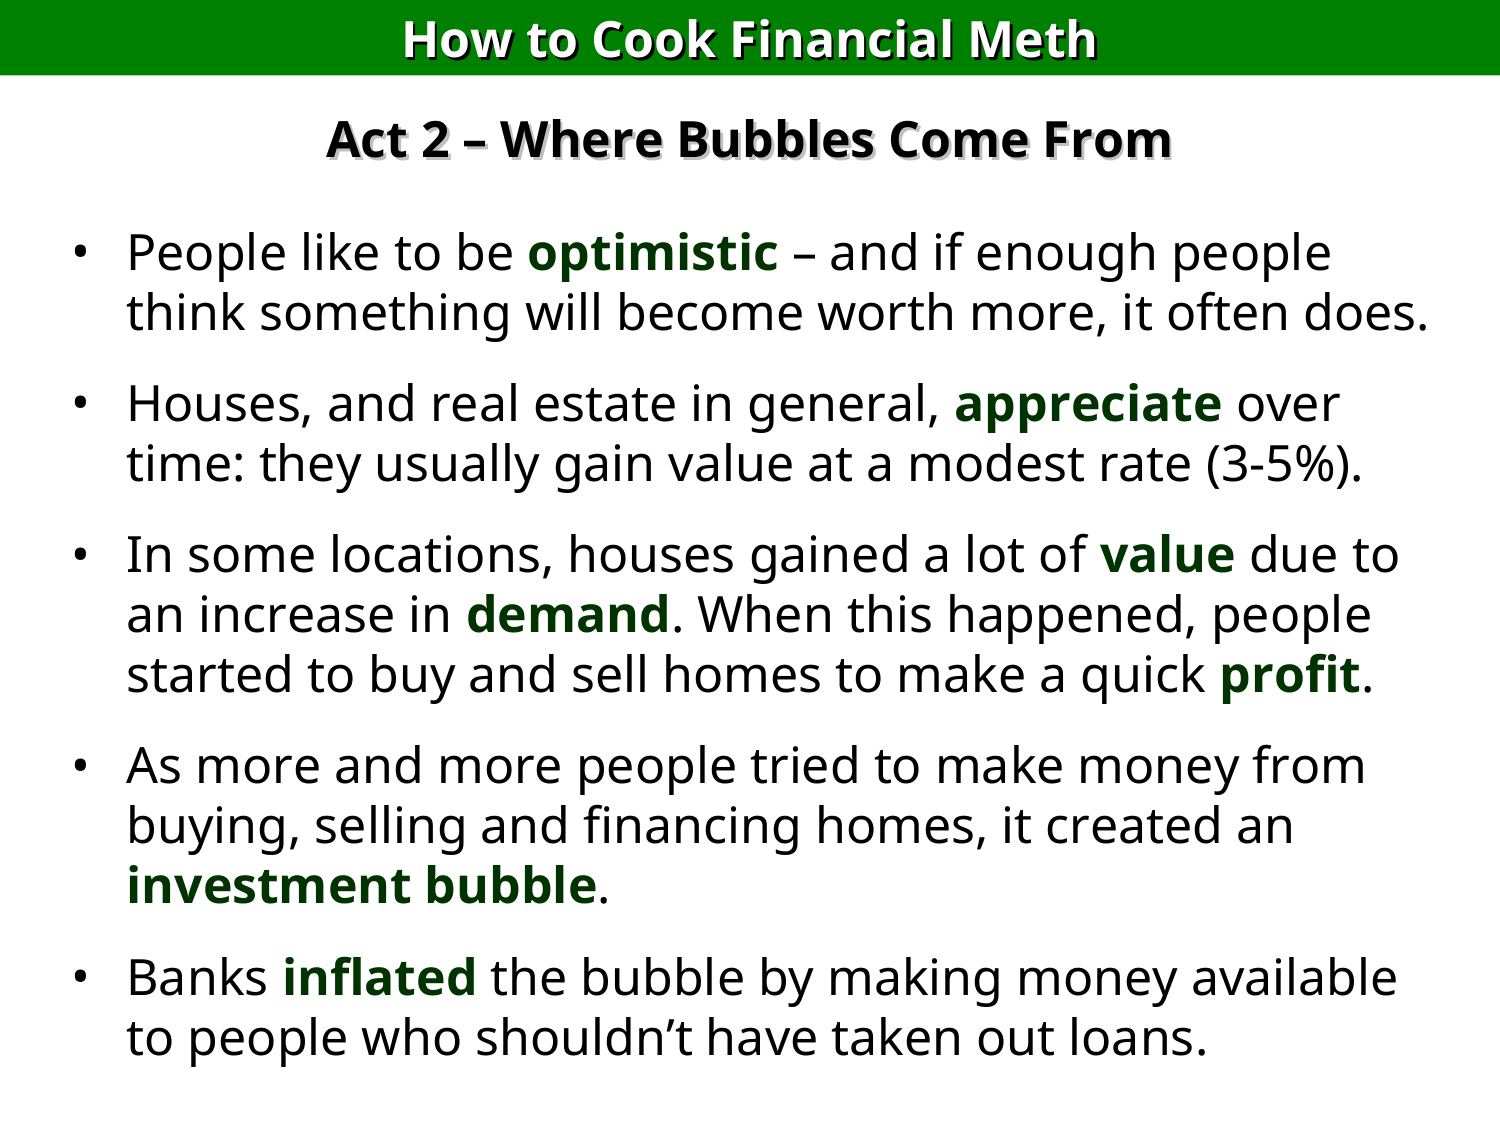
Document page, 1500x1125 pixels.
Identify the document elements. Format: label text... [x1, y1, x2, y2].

text_box How to Cook Financial Meth [0, 0, 1500, 76]
text_box People like to be optimistic – and if enough people think something will become worth more, it often does. Houses, and real estate in general, appreciate over time: they usually gain value at a modest rate (3-5%). In some locations, houses gained a lot of value due to an increase in demand. When this happened, people started to buy and sell homes to make a quick profit. As more and more people tried to make money from buying, selling and financing homes, it created an investment bubble. Banks inflated the bubble by making money available to people who shouldn’t have taken out loans. [37, 212, 1463, 1073]
title Act 2 – Where Bubbles Come From [112, 99, 1388, 176]
